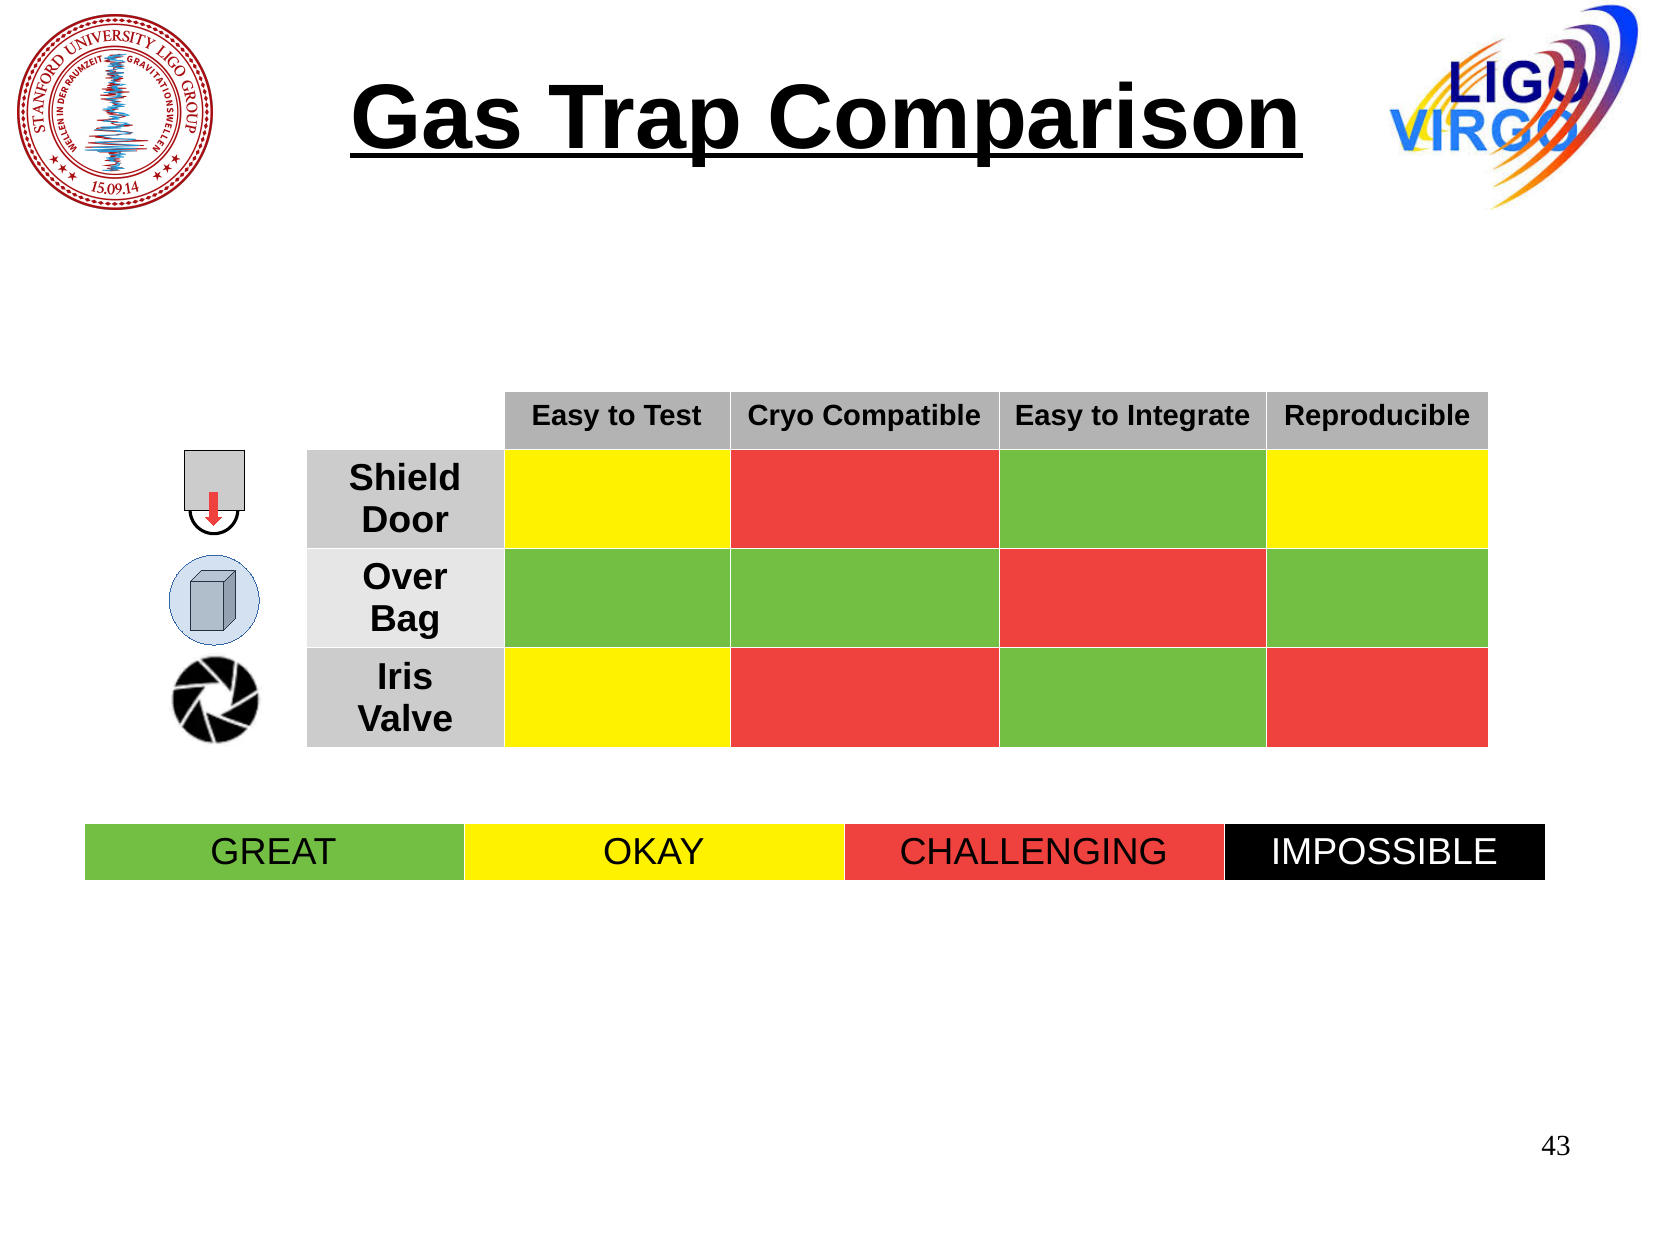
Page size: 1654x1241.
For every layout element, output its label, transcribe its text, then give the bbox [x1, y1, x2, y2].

table_header Cryo Compatible [731, 392, 999, 449]
table_cell [731, 648, 999, 747]
table_header IMPOSSIBLE [1225, 824, 1545, 880]
table_header Easy to Test [505, 392, 730, 449]
table_cell [1267, 450, 1488, 548]
table_cell [1267, 549, 1488, 647]
table_cell [505, 450, 730, 548]
text_box Gas Trap Comparison [82, 8, 1571, 215]
table_cell [1267, 648, 1488, 747]
table_cell [731, 450, 999, 548]
table_cell Shield Door [307, 450, 504, 548]
text_box [169, 555, 260, 646]
table_header GREAT [85, 824, 464, 880]
table_cell [505, 549, 730, 647]
picture [1372, 0, 1654, 210]
picture [160, 648, 266, 753]
table_cell [1000, 648, 1266, 747]
table_header Easy to Integrate [1000, 392, 1266, 449]
table_header [307, 392, 504, 449]
table_cell Over Bag [307, 549, 504, 647]
table_cell [731, 549, 999, 647]
table_header Reproducible [1267, 392, 1488, 449]
table_header OKAY [465, 824, 844, 880]
table_cell [1000, 549, 1266, 647]
picture [17, 14, 82, 210]
table_header CHALLENGING [845, 824, 1224, 880]
table_cell Iris Valve [307, 648, 504, 747]
table_cell [1000, 450, 1266, 548]
table_cell [505, 648, 730, 747]
text_box [184, 450, 245, 526]
